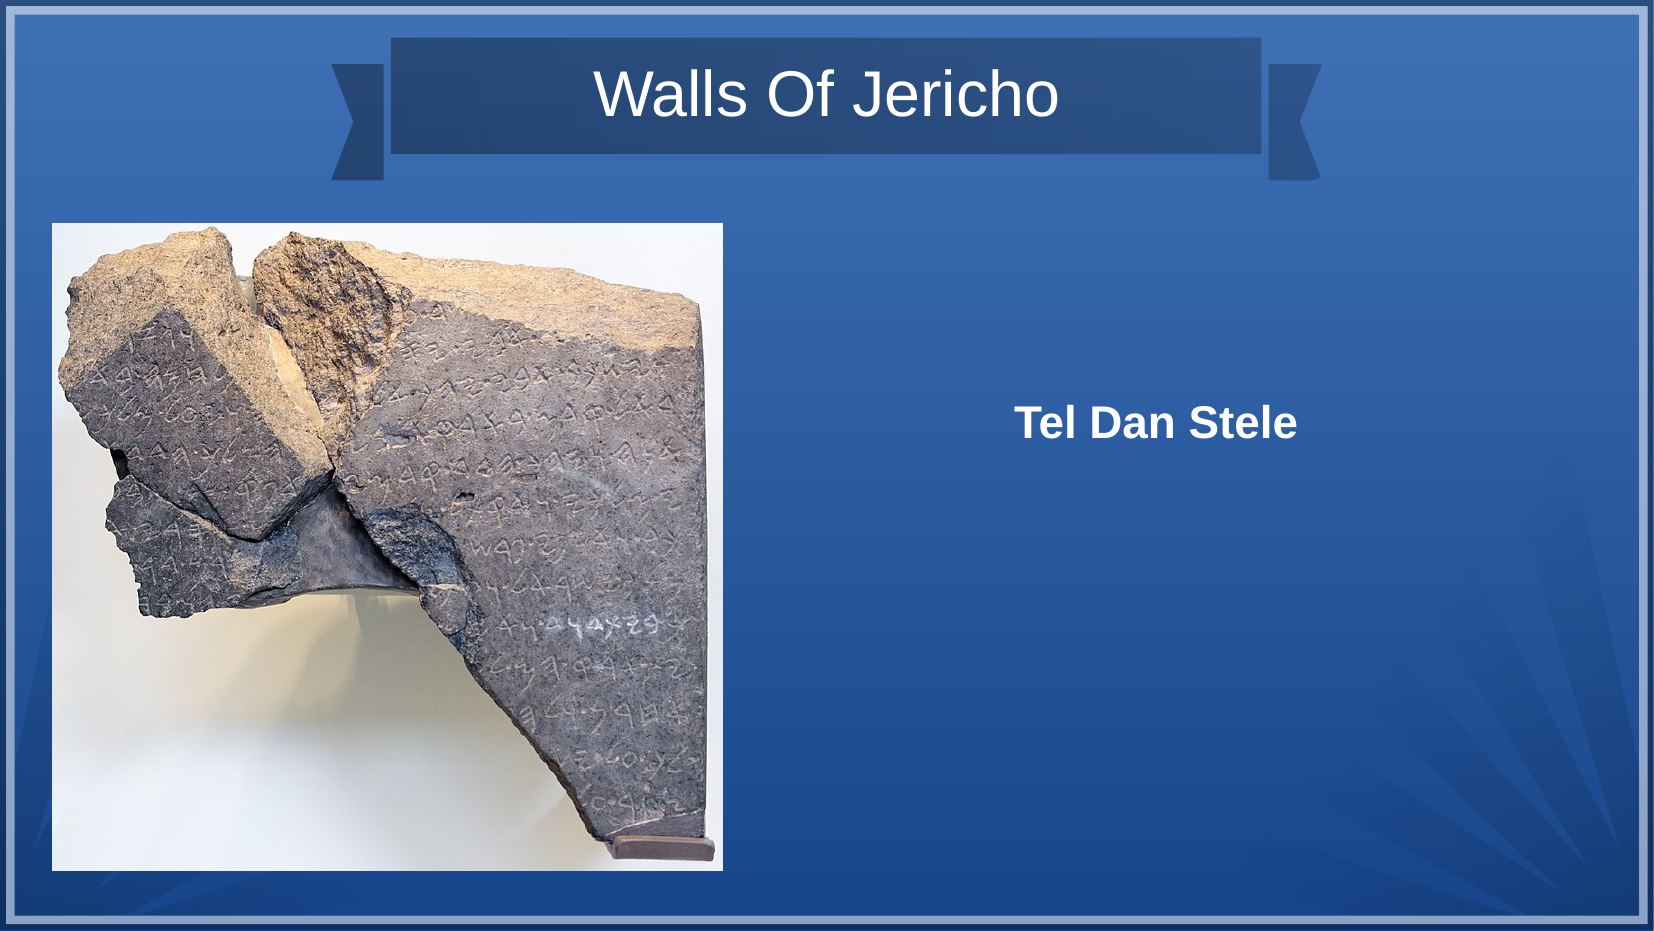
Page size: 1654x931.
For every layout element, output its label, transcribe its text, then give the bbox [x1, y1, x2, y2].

title Walls Of Jericho [389, 35, 1264, 154]
picture [52, 223, 723, 871]
text_box Tel Dan Stele [725, 390, 1588, 541]
